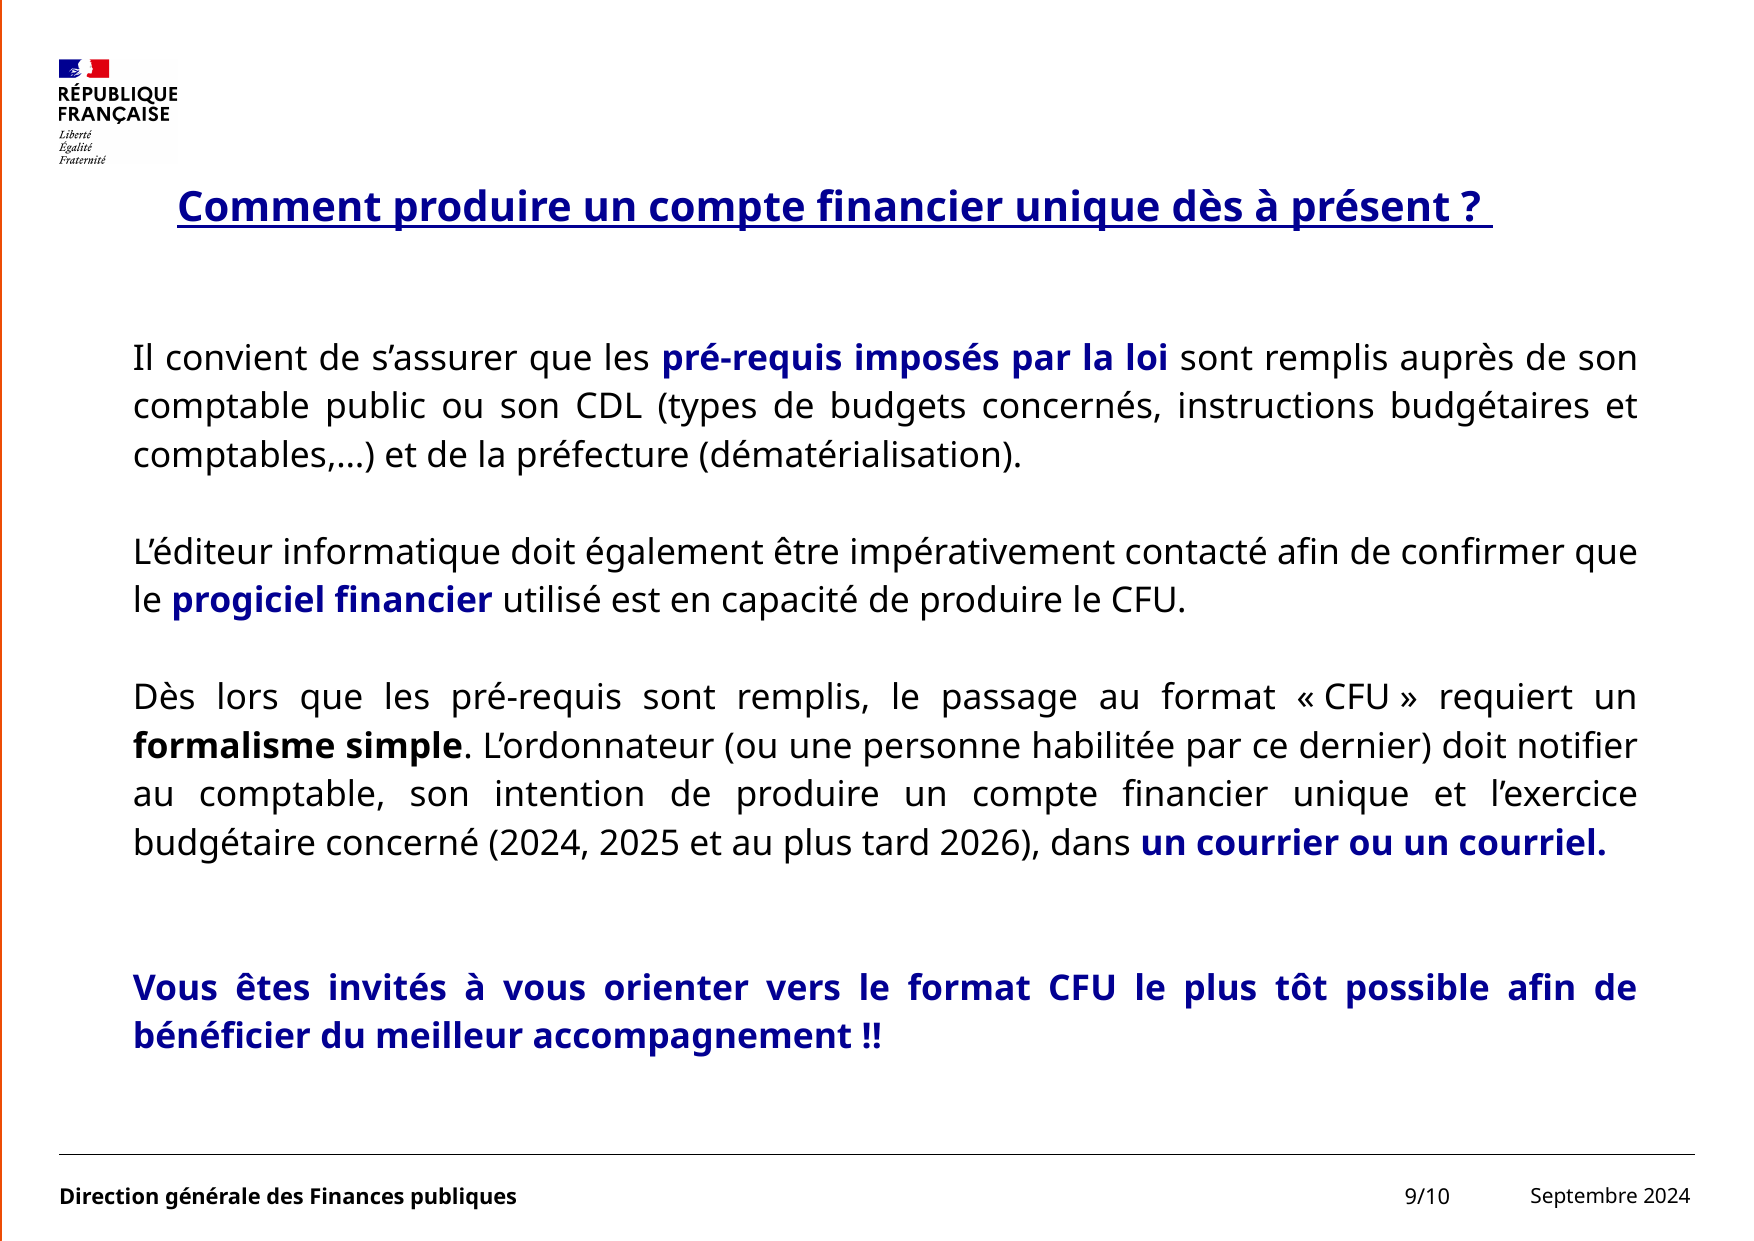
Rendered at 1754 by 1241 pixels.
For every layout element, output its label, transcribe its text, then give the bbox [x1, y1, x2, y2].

picture [59, 59, 178, 164]
text_box Il convient de s’assurer que les pré-requis imposés par la loi sont remplis auprès de son comptable public ou son CDL (types de budgets concernés, instructions budgétaires et comptables,…) et de la préfecture (dématérialisation). L’éditeur informatique doit également être impérativement contacté afin de confirmer que le progiciel financier utilisé est en capacité de produire le CFU. Dès lors que les pré-requis sont remplis, le passage au format « CFU » requiert un formalisme simple. L’ordonnateur (ou une personne habilitée par ce dernier) doit notifier au comptable, son intention de produire un compte financier unique et l’exercice budgétaire concerné (2024, 2025 et au plus tard 2026), dans un courrier ou un courriel. Vous êtes invités à vous orienter vers le format CFU le plus tôt possible afin de bénéficier du meilleur accompagnement !! [118, 324, 1654, 1118]
text_box Comment produire un compte financier unique dès à présent ? [177, 177, 1713, 279]
